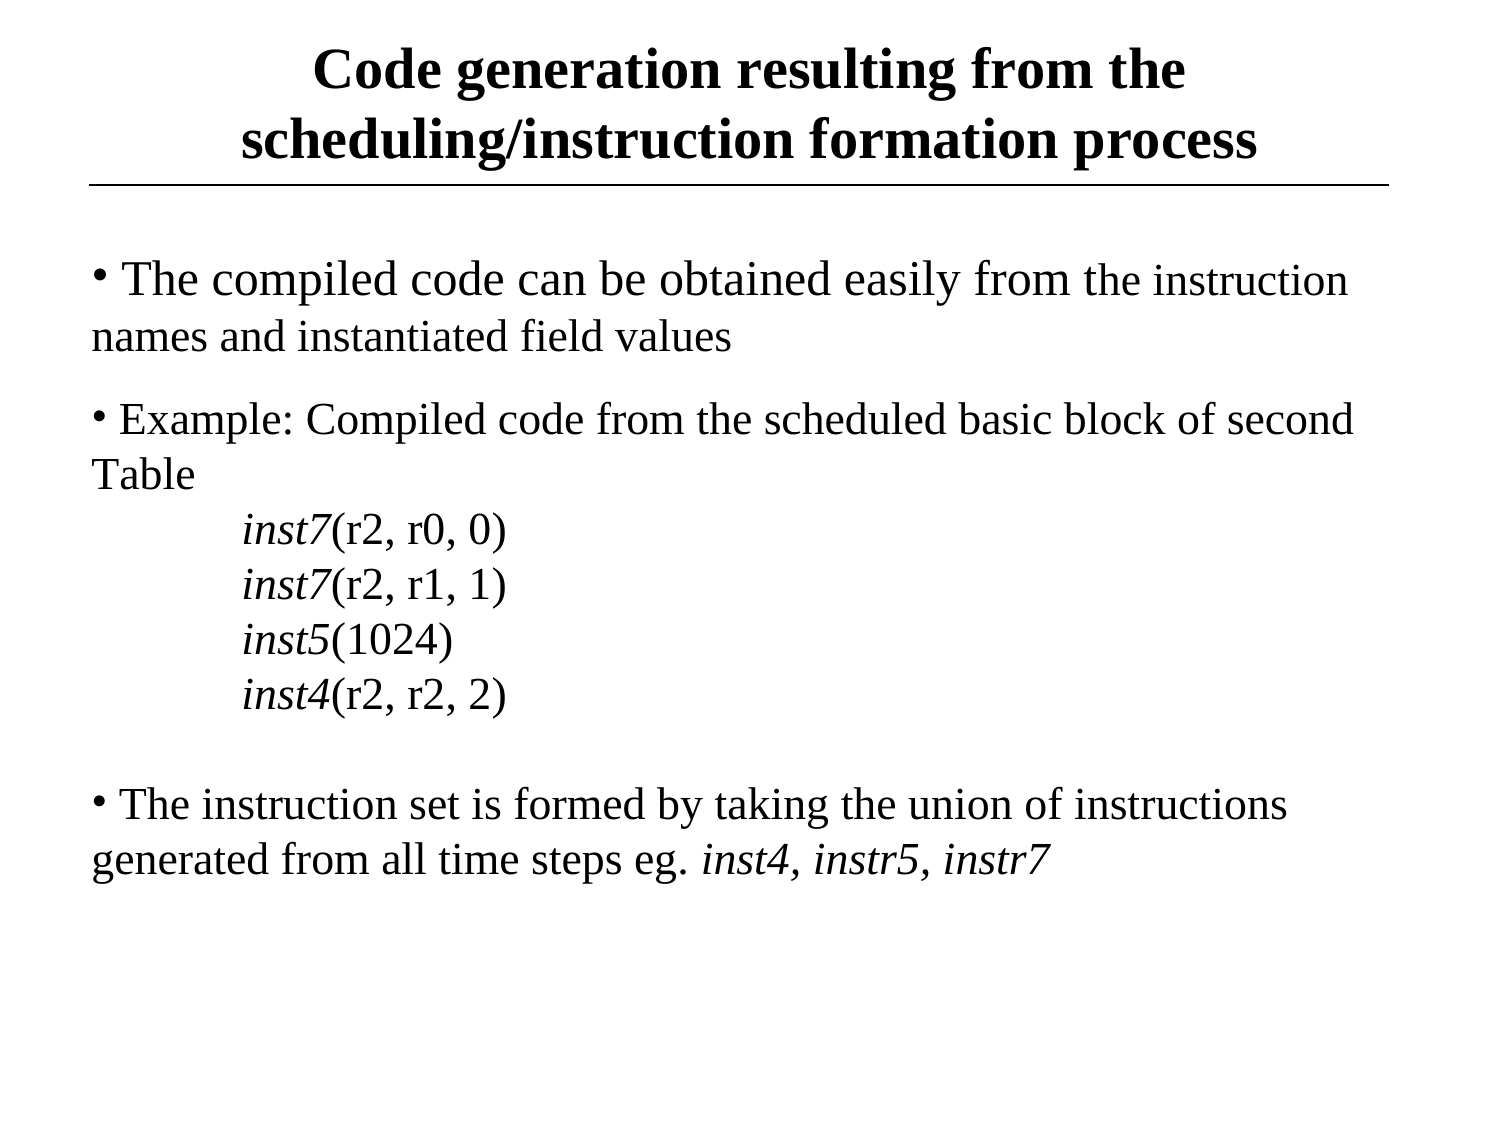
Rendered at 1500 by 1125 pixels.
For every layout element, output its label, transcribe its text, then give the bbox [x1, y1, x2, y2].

text_box The compiled code can be obtained easily from the instruction names and instantiated field values Example: Compiled code from the scheduled basic block of second Table inst7(r2, r0, 0) inst7(r2, r1, 1) inst5(1024) inst4(r2, r2, 2) The instruction set is formed by taking the union of instructions generated from all time steps eg. inst4, instr5, instr7 [76, 243, 1462, 941]
title Code generation resulting from the scheduling/instruction formation process [112, 22, 1388, 178]
